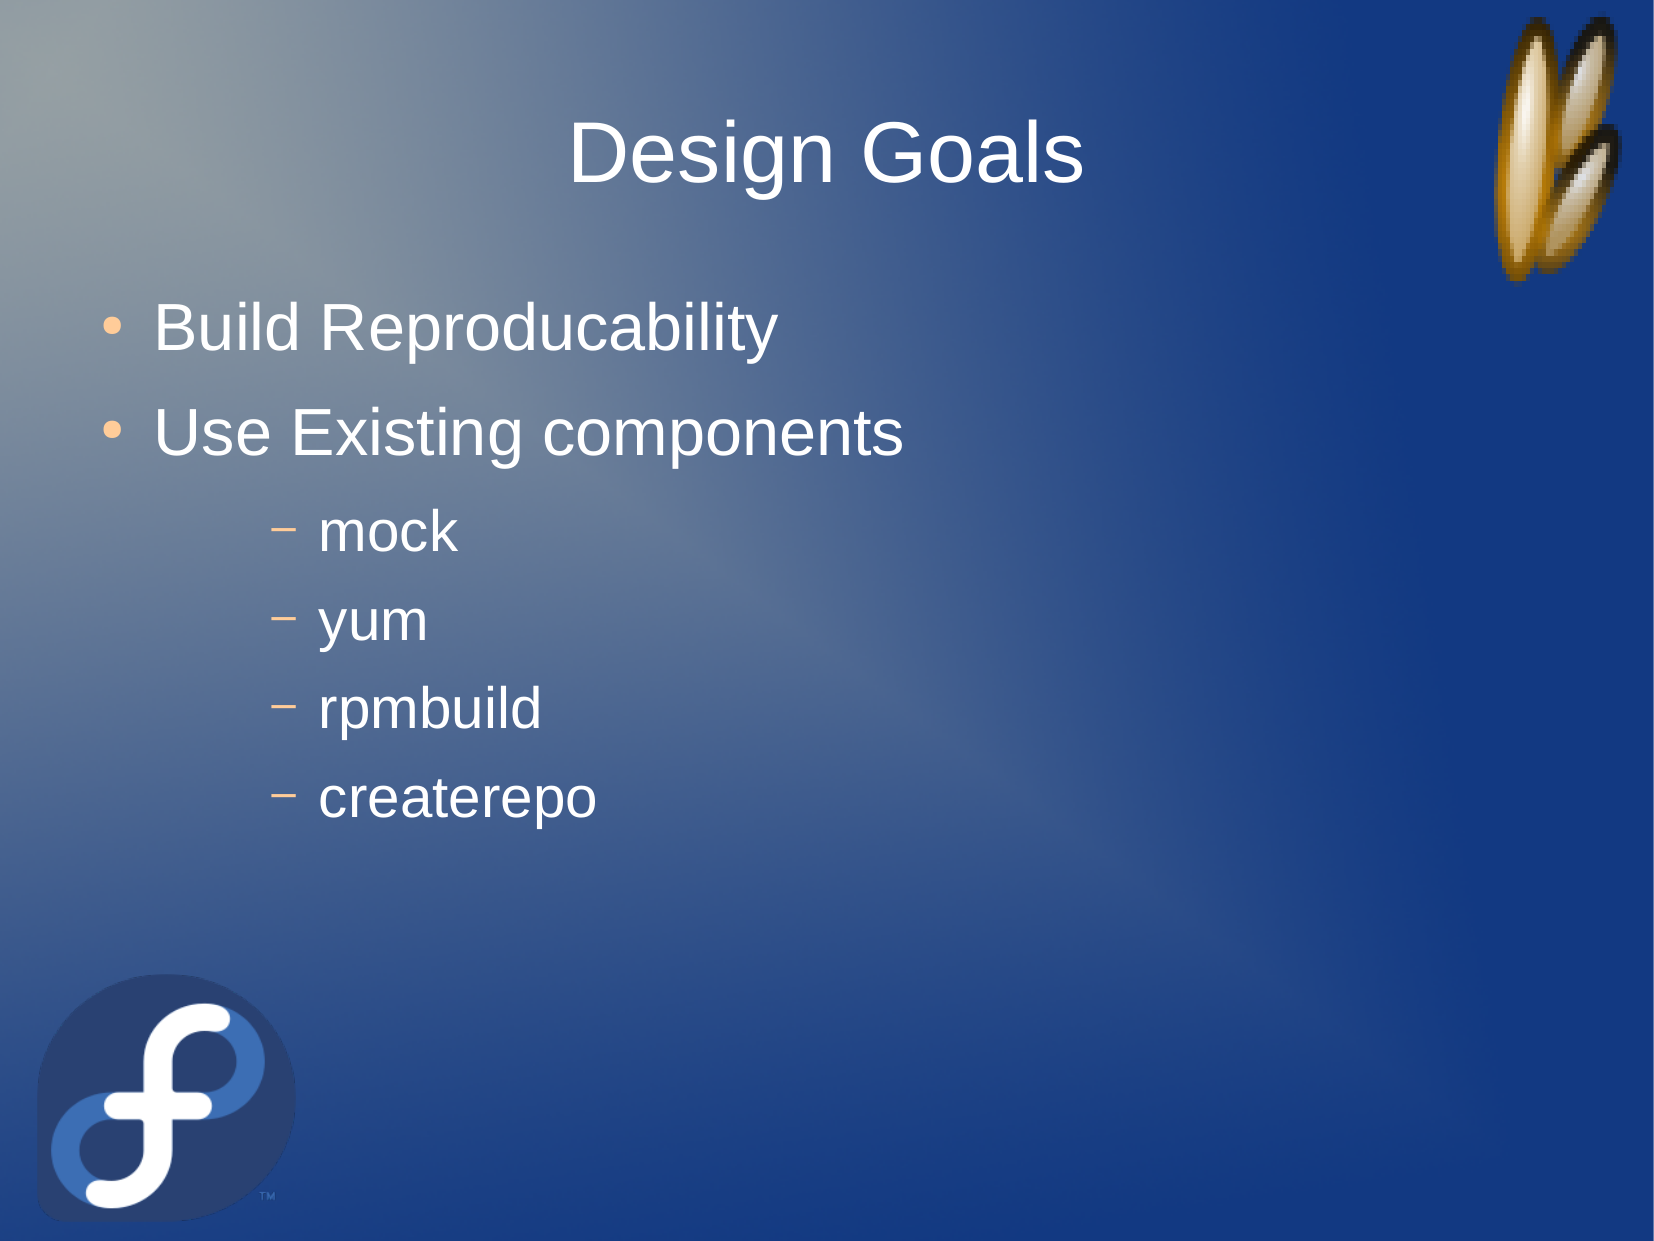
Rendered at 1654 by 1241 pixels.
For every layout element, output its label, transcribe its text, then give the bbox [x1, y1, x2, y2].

title Design Goals [82, 49, 1571, 257]
list Build Reproducability Use Existing components mock yum rpmbuild createrepo [82, 290, 1571, 1109]
picture [0, 0, 1654, 1241]
